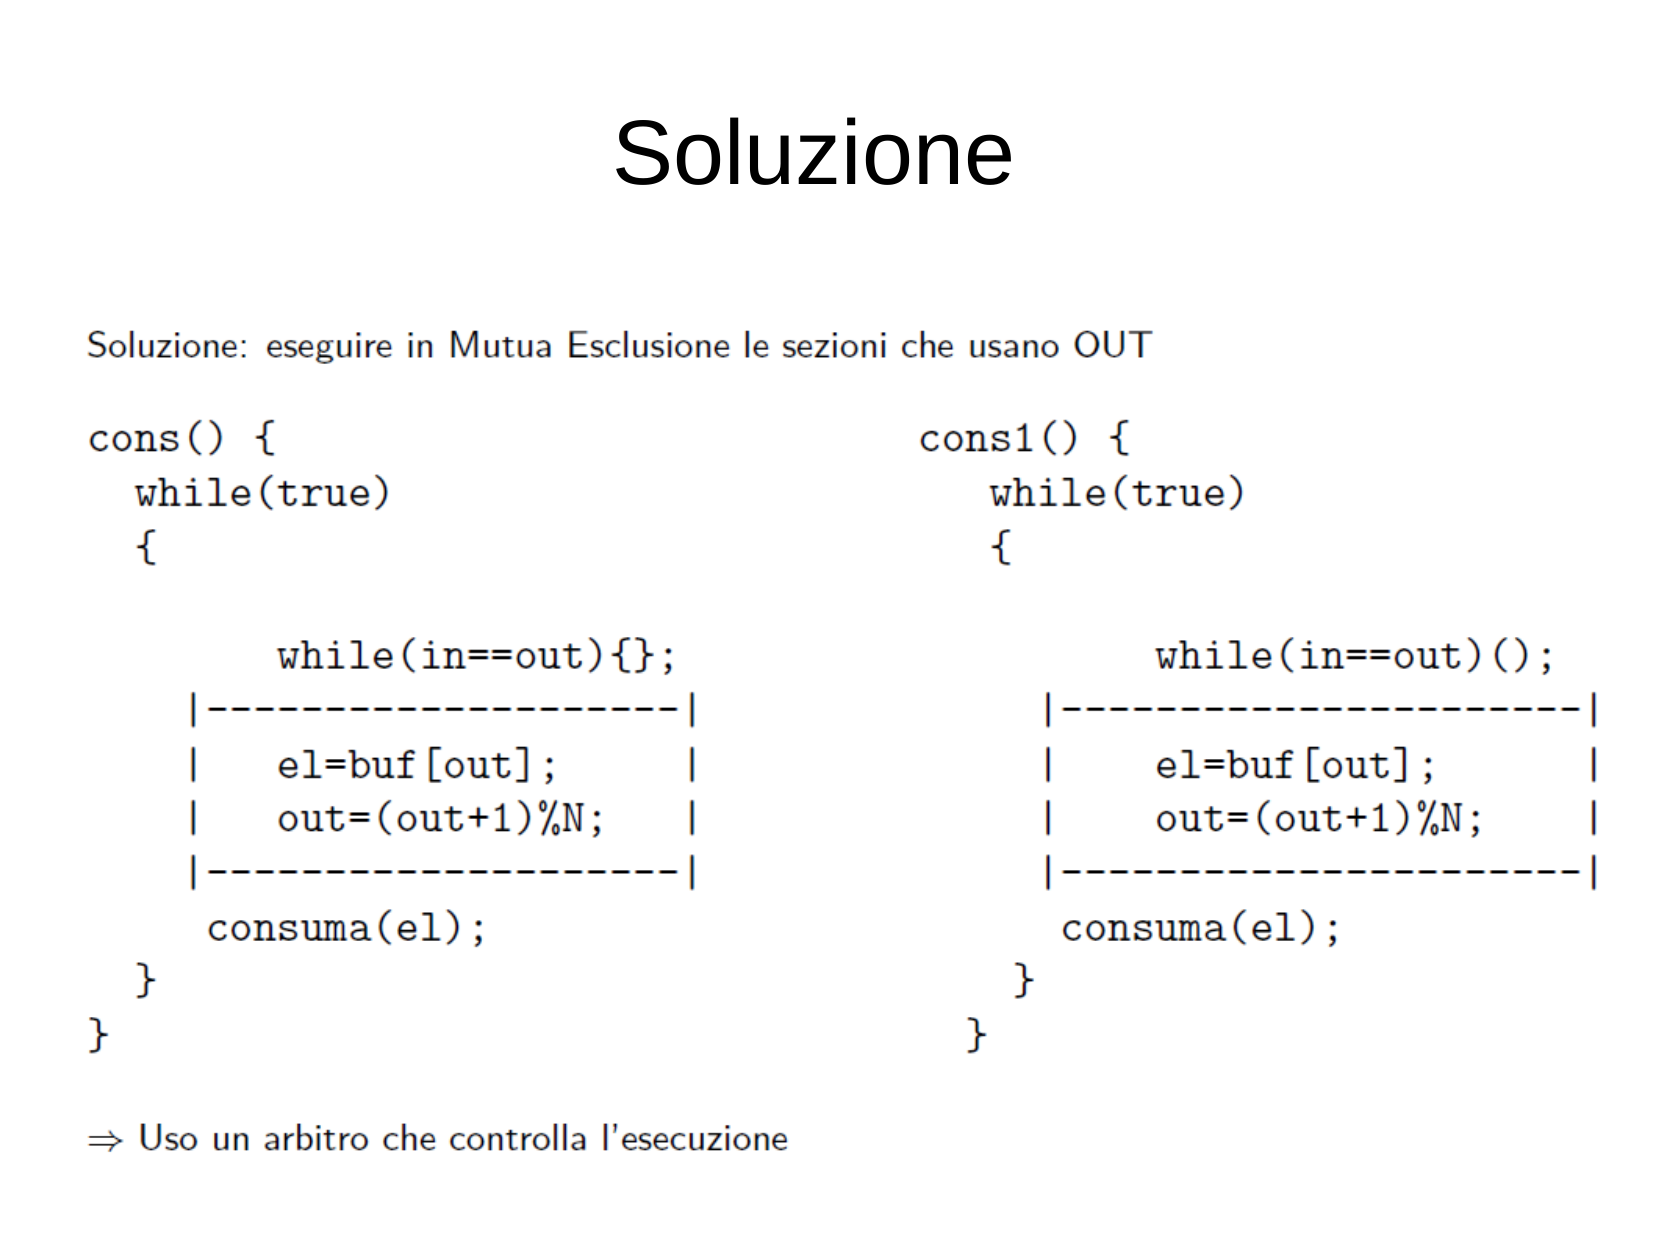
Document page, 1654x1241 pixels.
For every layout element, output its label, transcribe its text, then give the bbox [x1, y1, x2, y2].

picture [52, 292, 1600, 1199]
title Soluzione [82, 49, 1571, 257]
